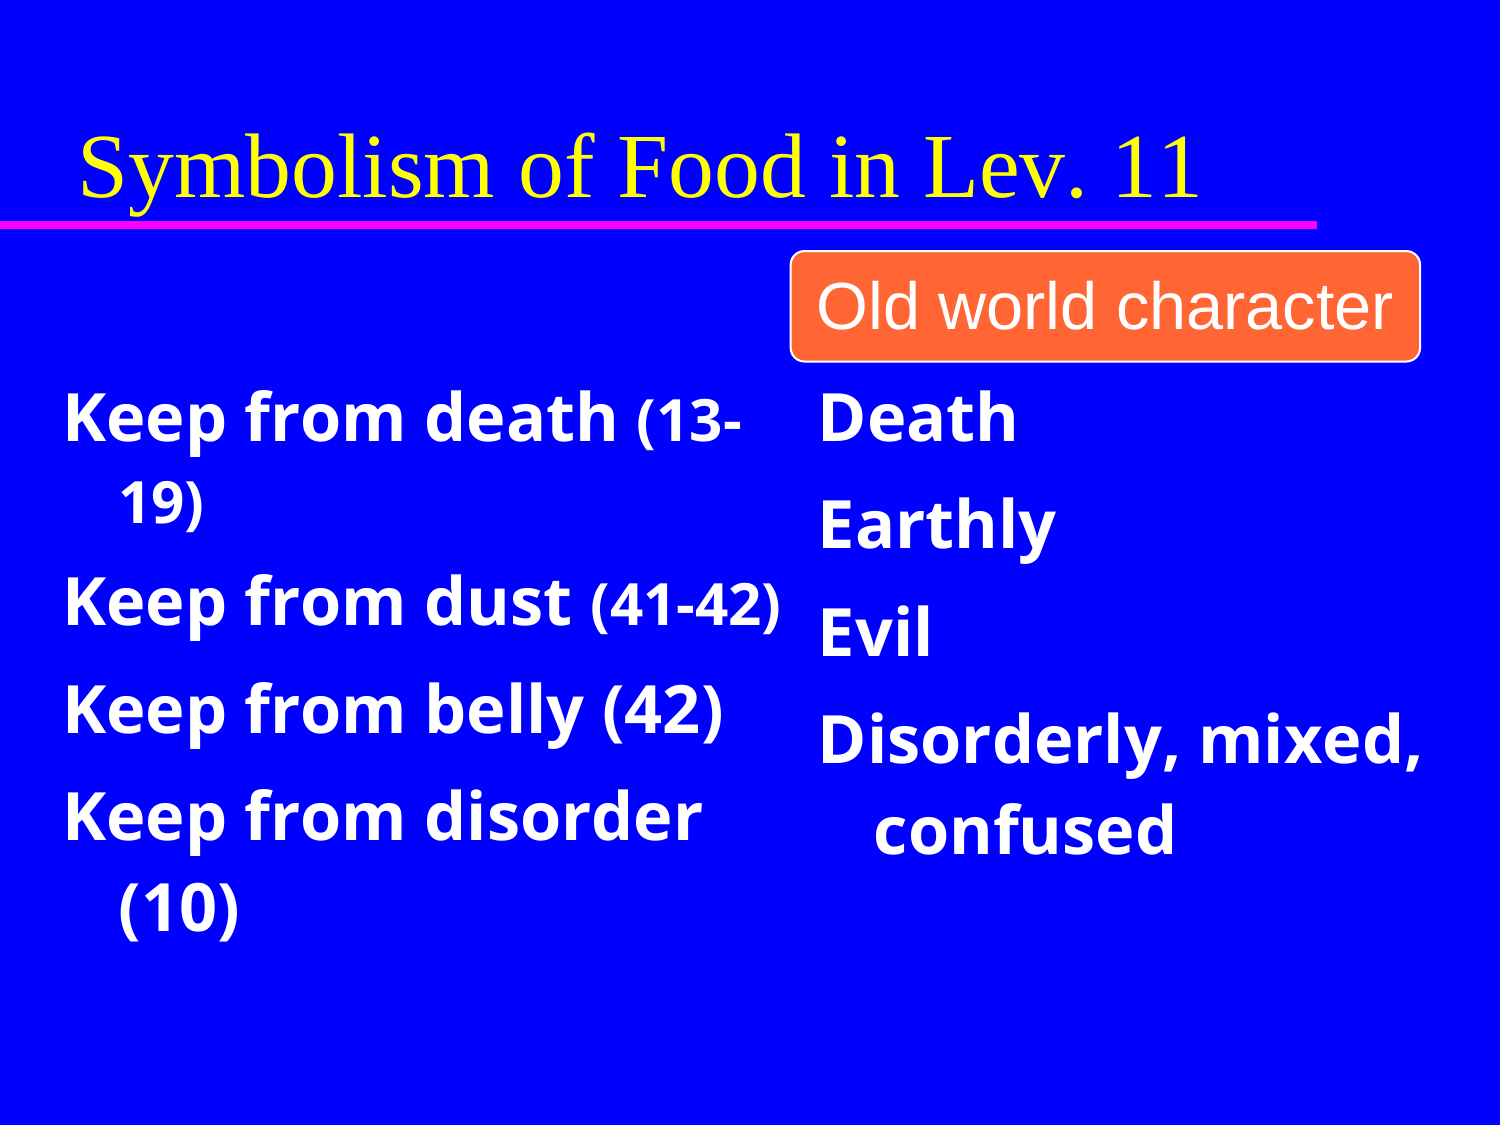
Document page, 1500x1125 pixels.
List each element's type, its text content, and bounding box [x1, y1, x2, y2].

list Death Earthly Evil Disorderly, mixed, confused [802, 362, 1461, 1068]
title Symbolism of Food in Lev. 11 [62, 43, 1338, 225]
list Keep from death (13-19) Keep from dust (41-42) Keep from belly (42) Keep from disorder (10) [47, 362, 829, 1063]
text_box Old world character [790, 251, 1421, 362]
